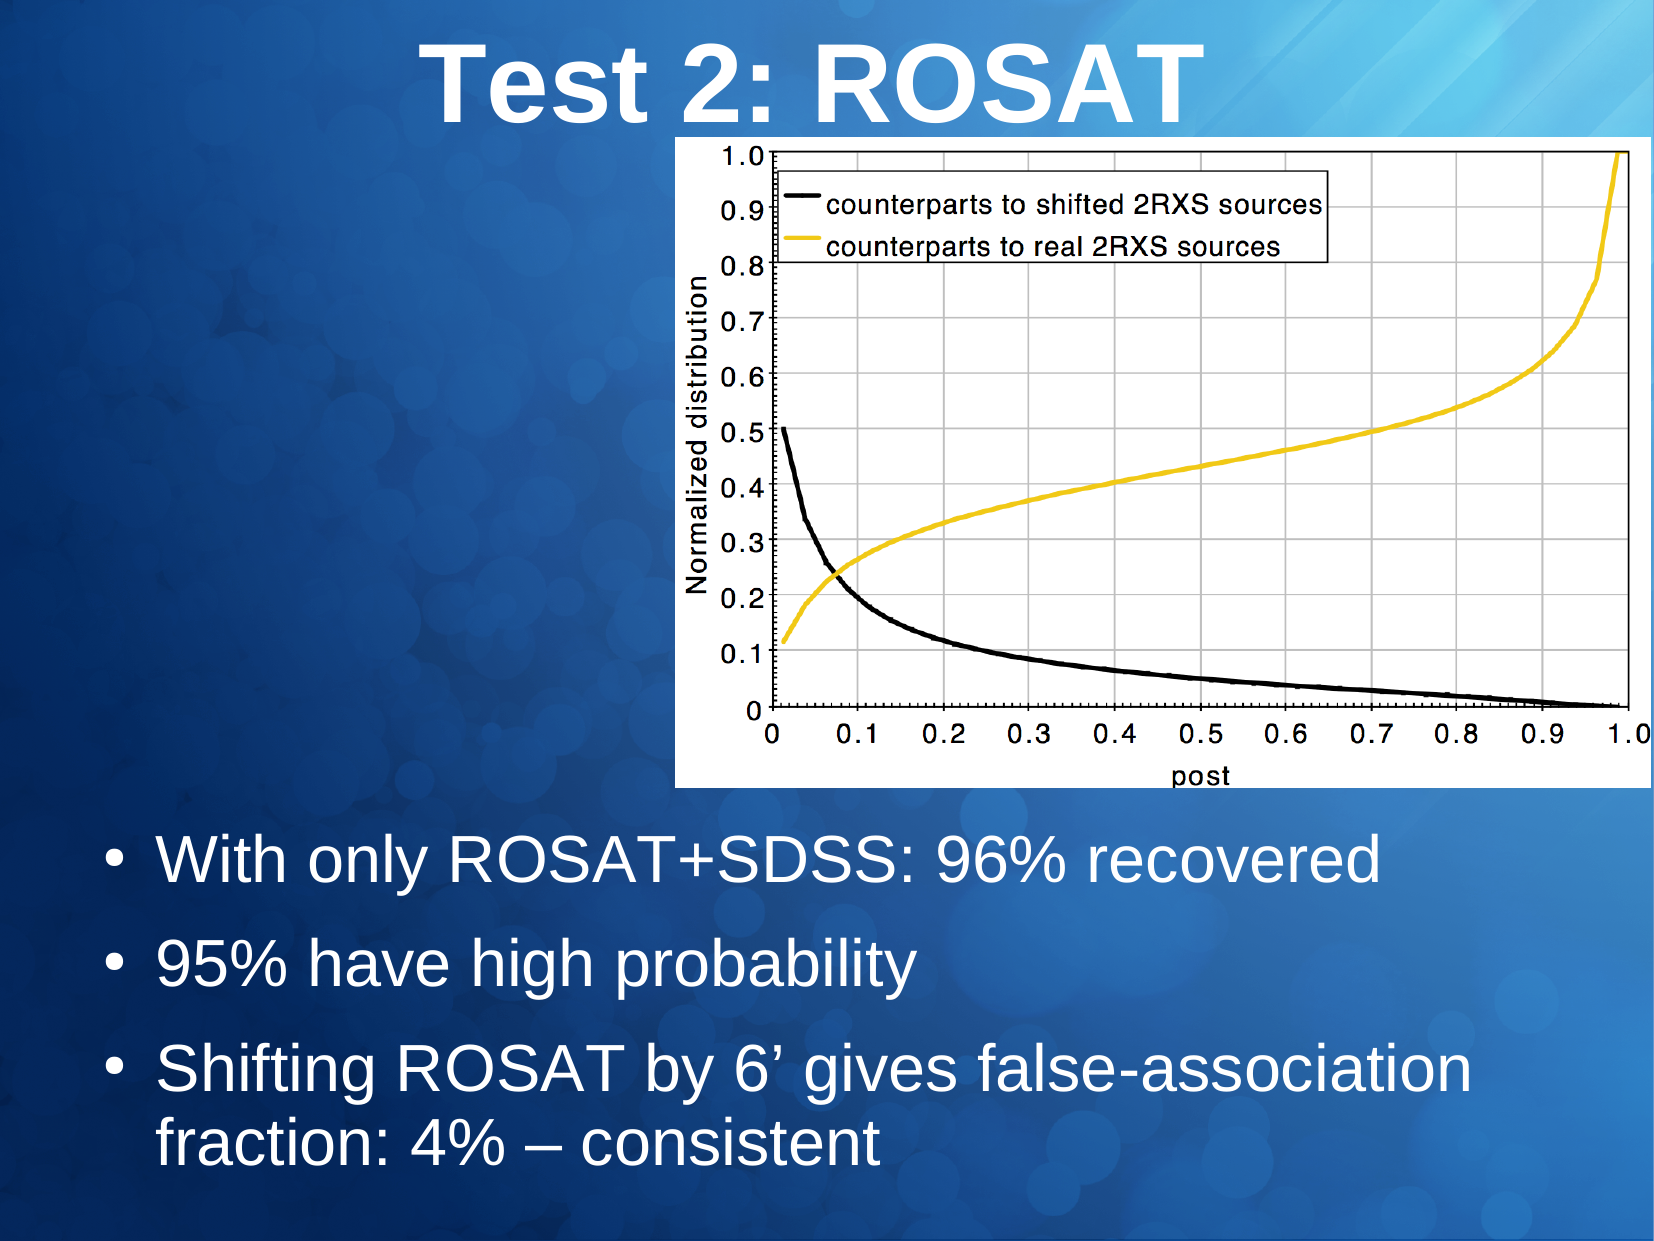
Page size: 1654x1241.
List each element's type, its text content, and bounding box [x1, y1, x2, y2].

list With only ROSAT+SDSS: 96% recovered 95% have high probability Shifting ROSAT by 6’ gives false-association fraction: 4% – consistent [84, 822, 1538, 1241]
title Test 2: ROSAT [118, 0, 1506, 168]
picture [0, 0, 1654, 1241]
